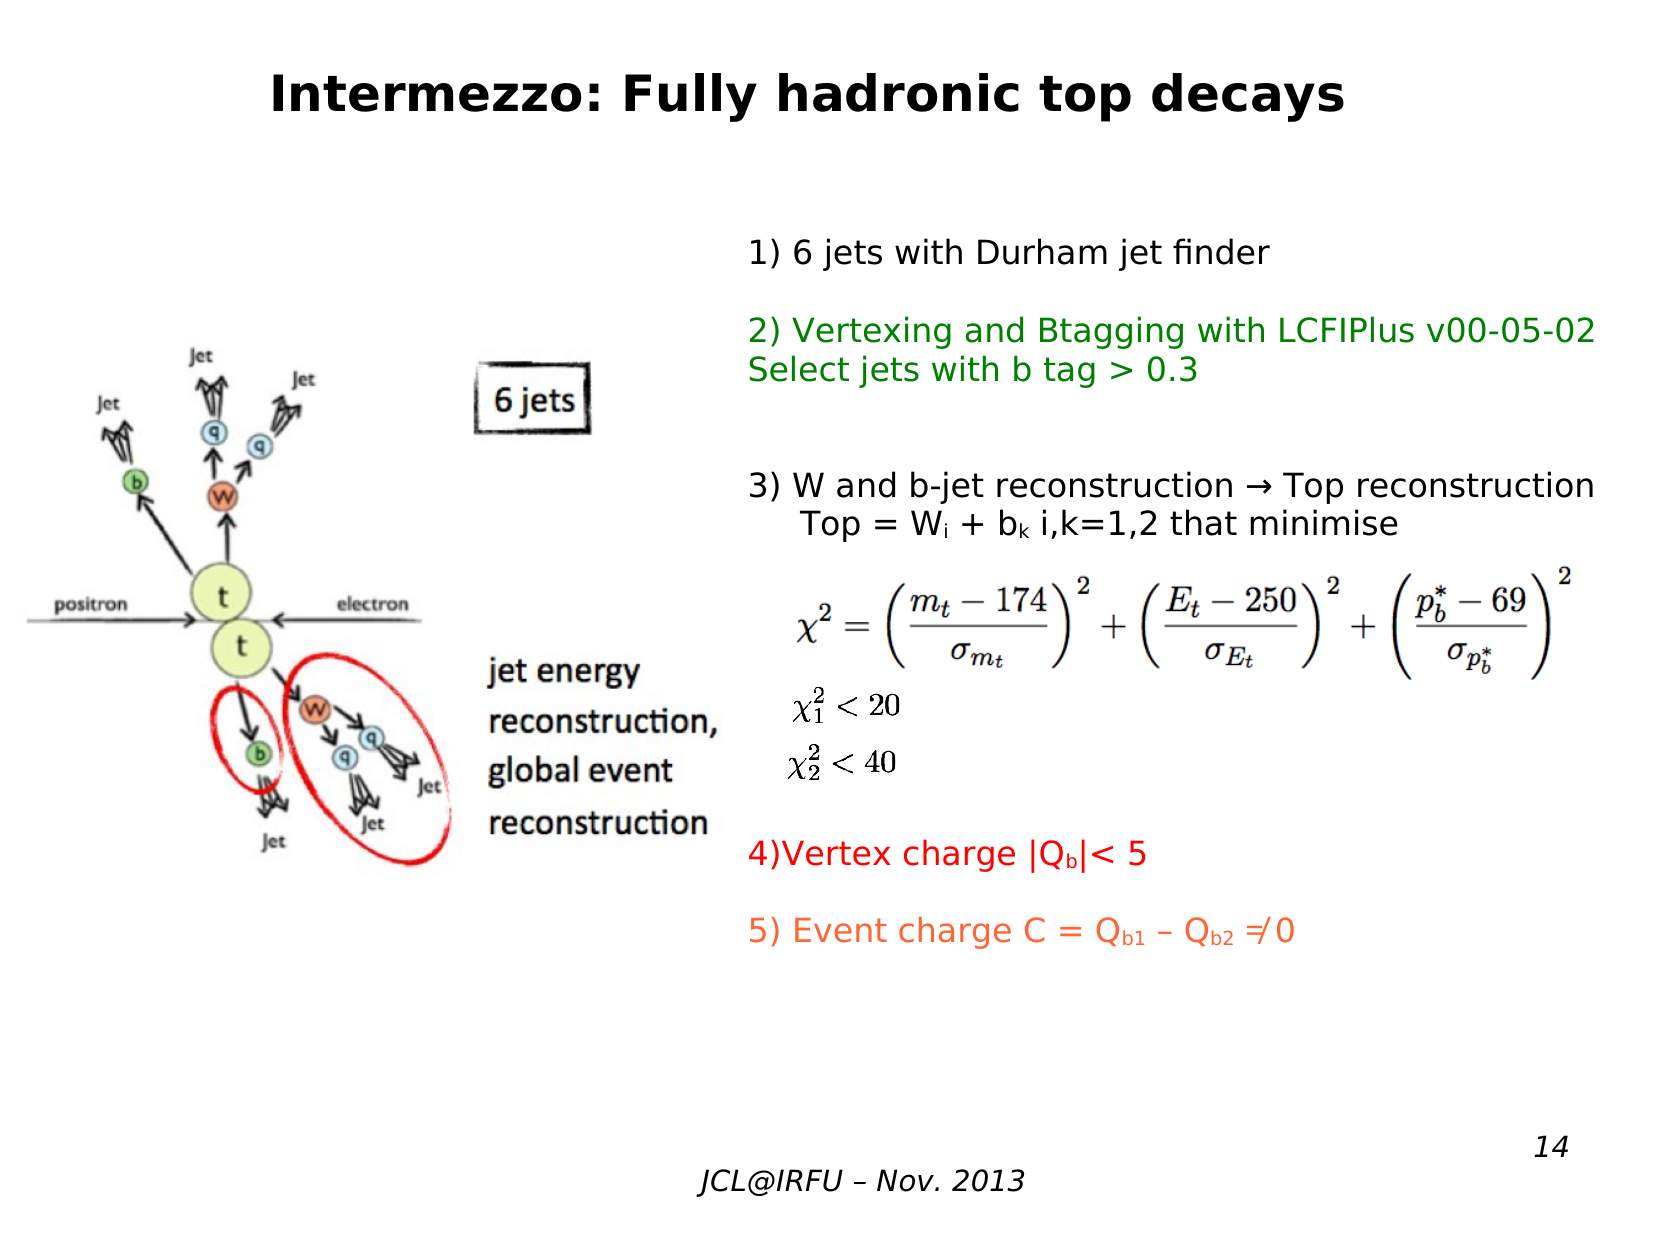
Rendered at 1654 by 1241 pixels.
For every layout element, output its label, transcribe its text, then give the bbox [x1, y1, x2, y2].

picture [18, 280, 732, 881]
text_box Intermezzo: Fully hadronic top decays [254, 57, 1358, 131]
picture [775, 556, 1613, 723]
picture [788, 743, 896, 780]
text_box 1) 6 jets with Durham jet finder 2) Vertexing and Btagging with LCFIPlus v00-05-02 Select jets with b tag > 0.3 3) W and b-jet reconstruction → Top reconstruction Top = Wi + bk i,k=1,2 that minimise 4)Vertex charge |Qb|< 5 5) Event charge C = Qb1 – Qb2 ≠ 0 [732, 226, 1612, 1107]
